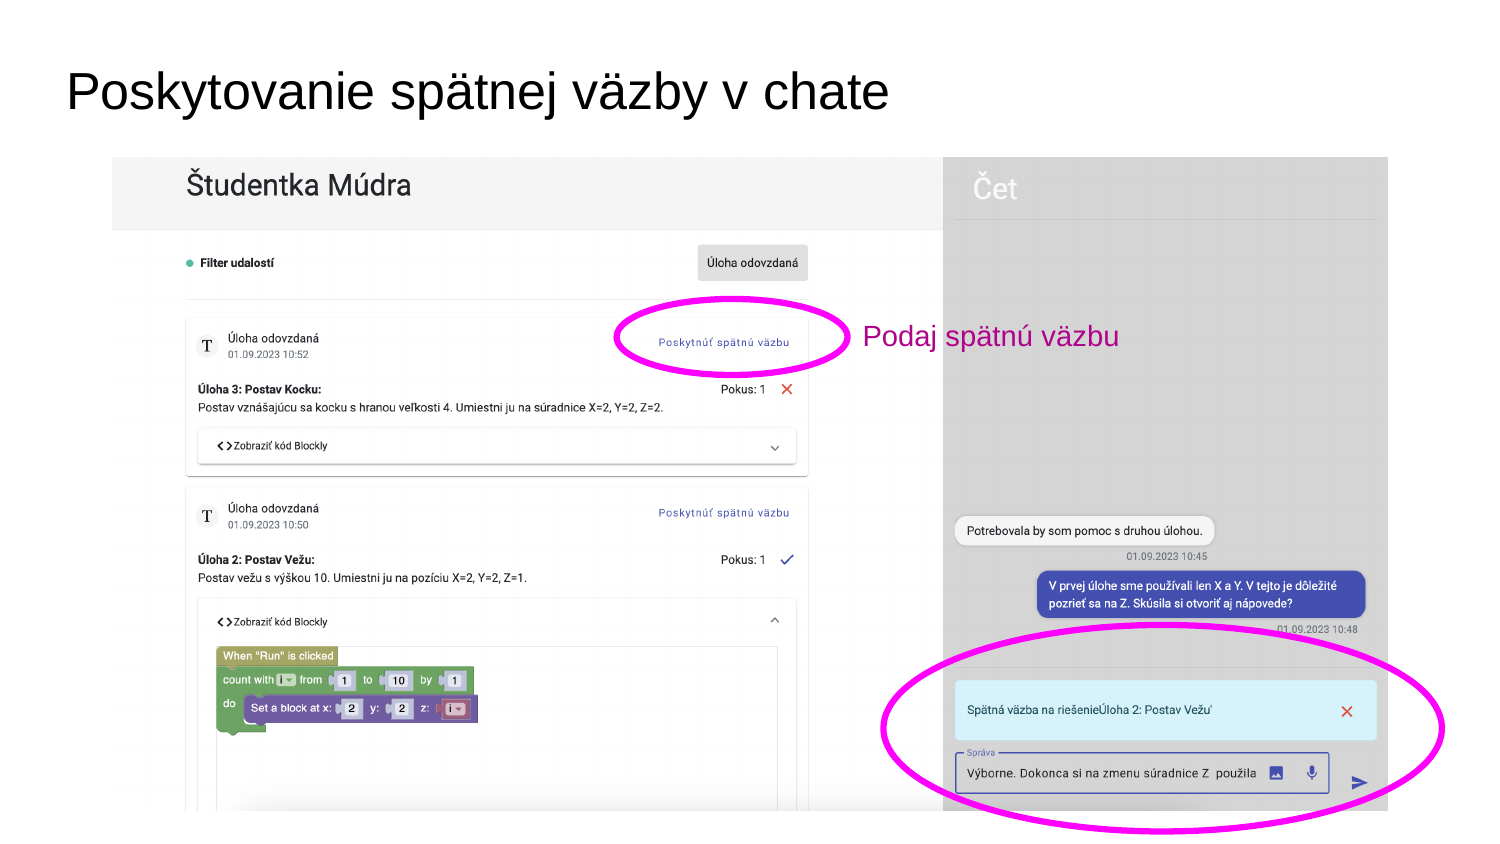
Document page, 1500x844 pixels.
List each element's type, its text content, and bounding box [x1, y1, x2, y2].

picture [112, 157, 1388, 811]
title Poskytovanie spätnej väzby v chate [51, 42, 1449, 137]
picture [1345, 794, 1388, 811]
text_box Podaj spätnú väzbu [847, 309, 1248, 361]
picture [887, 629, 1388, 811]
